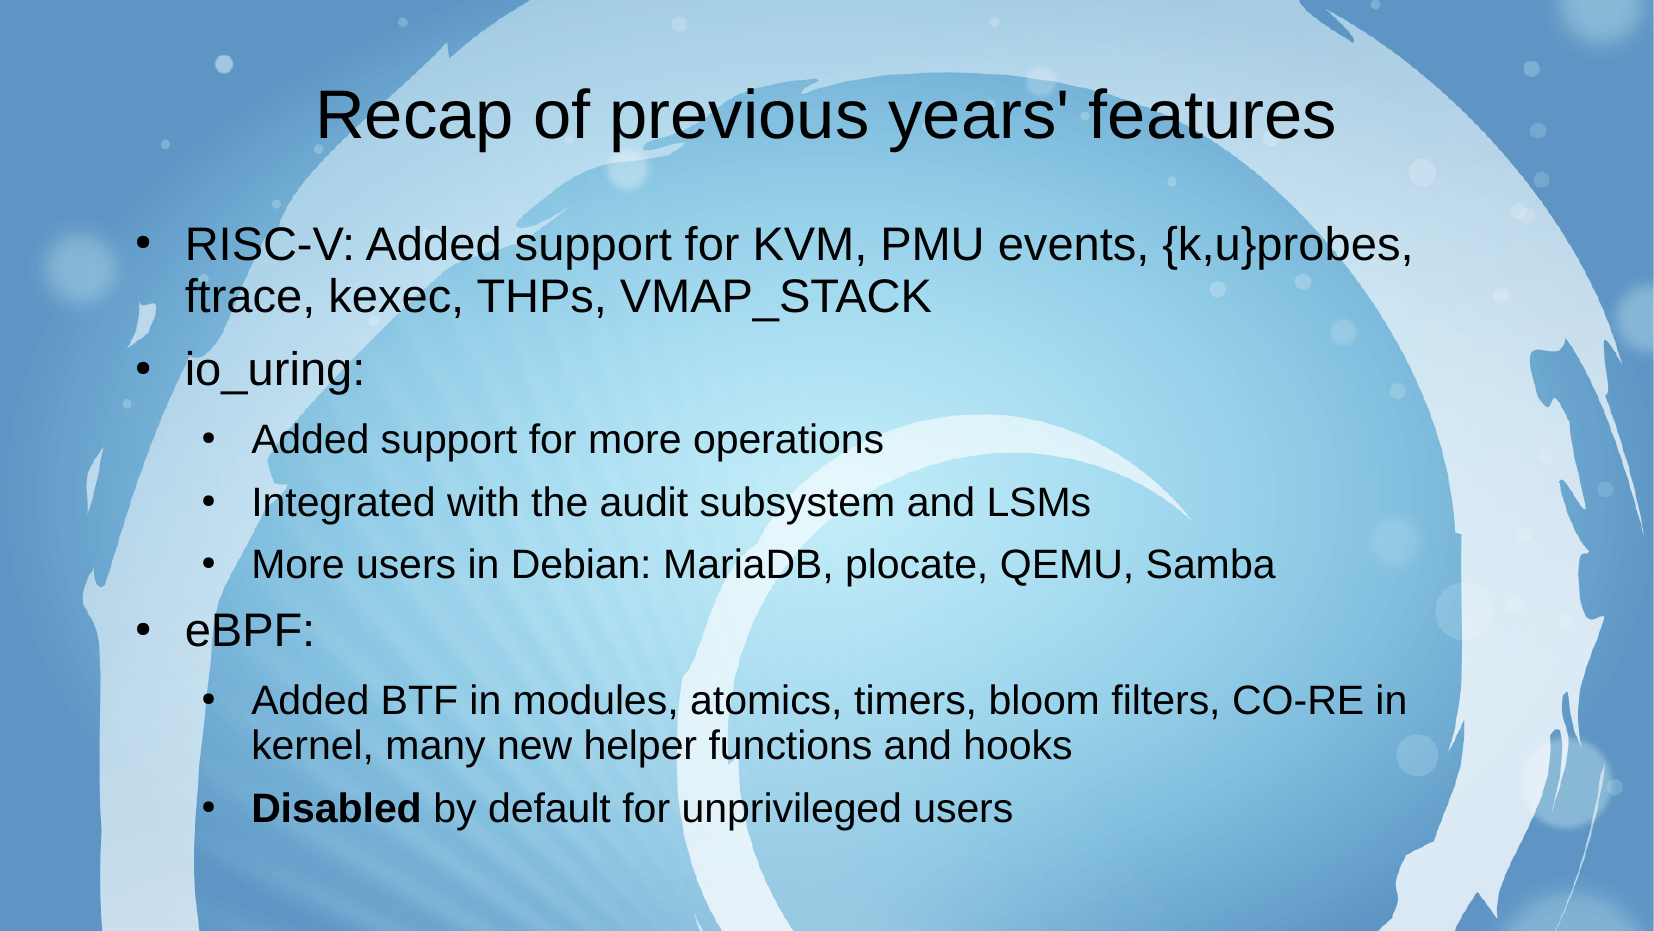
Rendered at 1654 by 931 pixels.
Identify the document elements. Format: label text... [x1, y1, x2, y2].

picture [0, 0, 1654, 931]
list RISC-V: Added support for KVM, PMU events, {k,u}probes, ftrace, kexec, THPs, VMAP_STACK io_uring: Added support for more operations Integrated with the audit subsystem and LSMs More users in Debian: MariaDB, plocate, QEMU, Samba eBPF: Added BTF in modules, atomics, timers, bloom filters, CO-RE in kernel, many new helper functions and hooks Disabled by default for unprivileged users [118, 217, 1536, 832]
title Recap of previous years' features [118, 37, 1536, 193]
